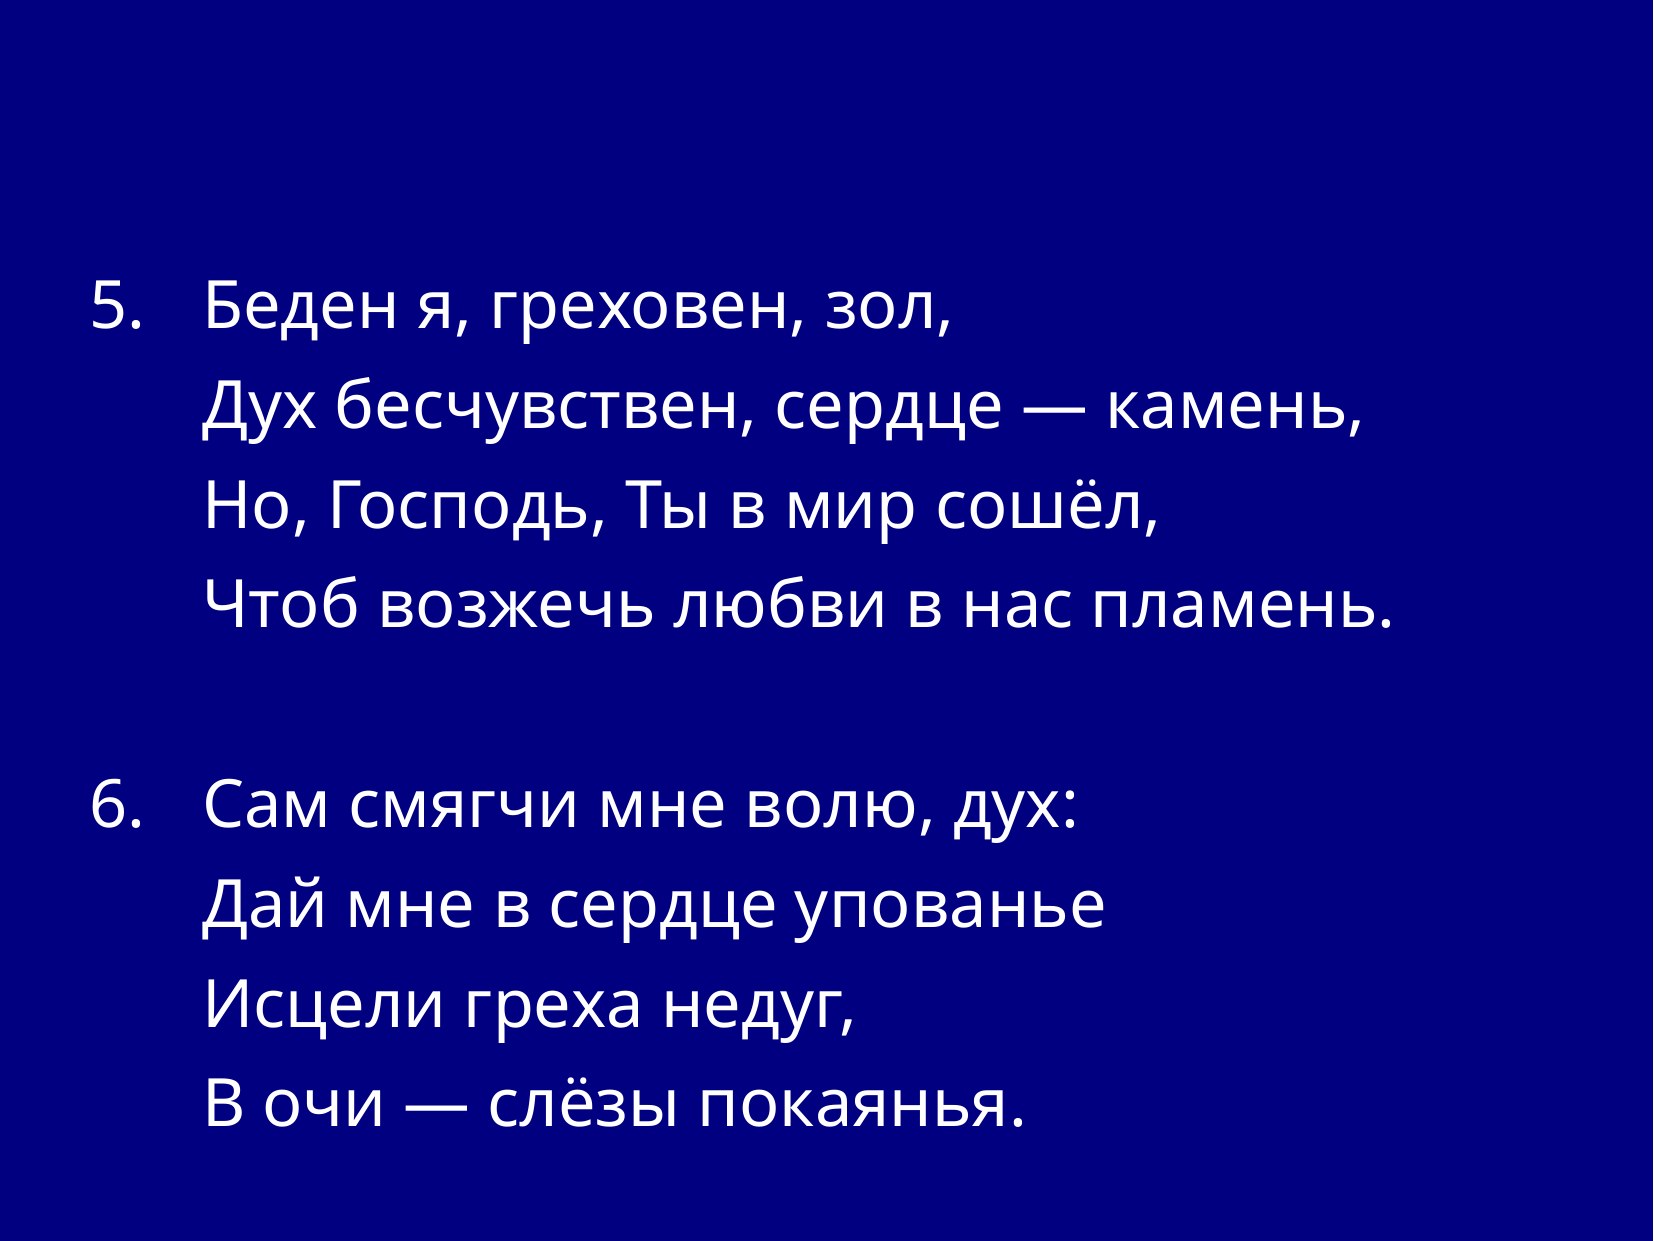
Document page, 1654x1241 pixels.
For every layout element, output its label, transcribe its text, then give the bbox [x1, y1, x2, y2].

text_box 5. Беден я, греховен, зол, Дух бесчувствен, сердце — камень, Но, Господь, Ты в мир сошёл, Чтоб возжечь любви в нас пламень. 6. Сам смягчи мне волю, дух: Дай мне в сердце упованье Исцели греха недуг, В очи — слёзы покаянья. [75, 150, 1576, 1163]
